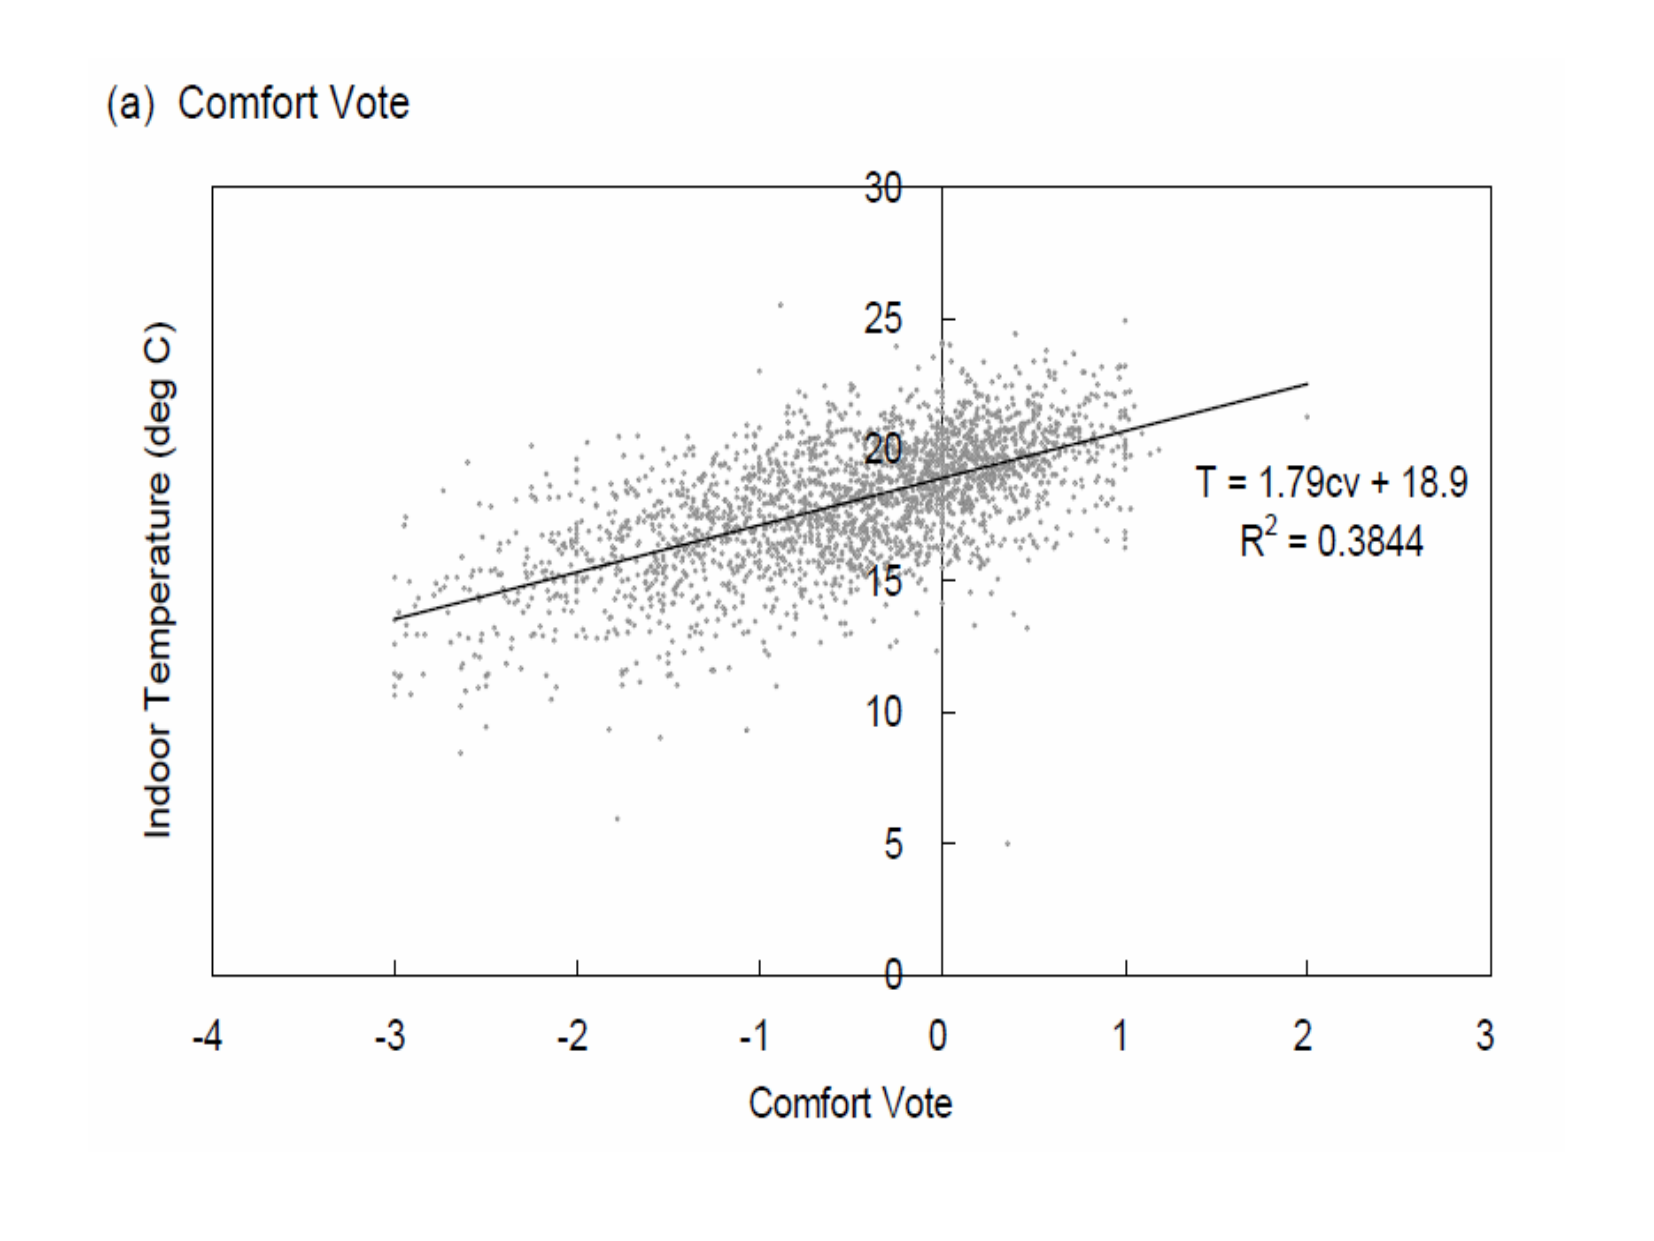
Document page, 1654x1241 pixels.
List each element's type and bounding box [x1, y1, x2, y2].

picture [88, 58, 1565, 1152]
